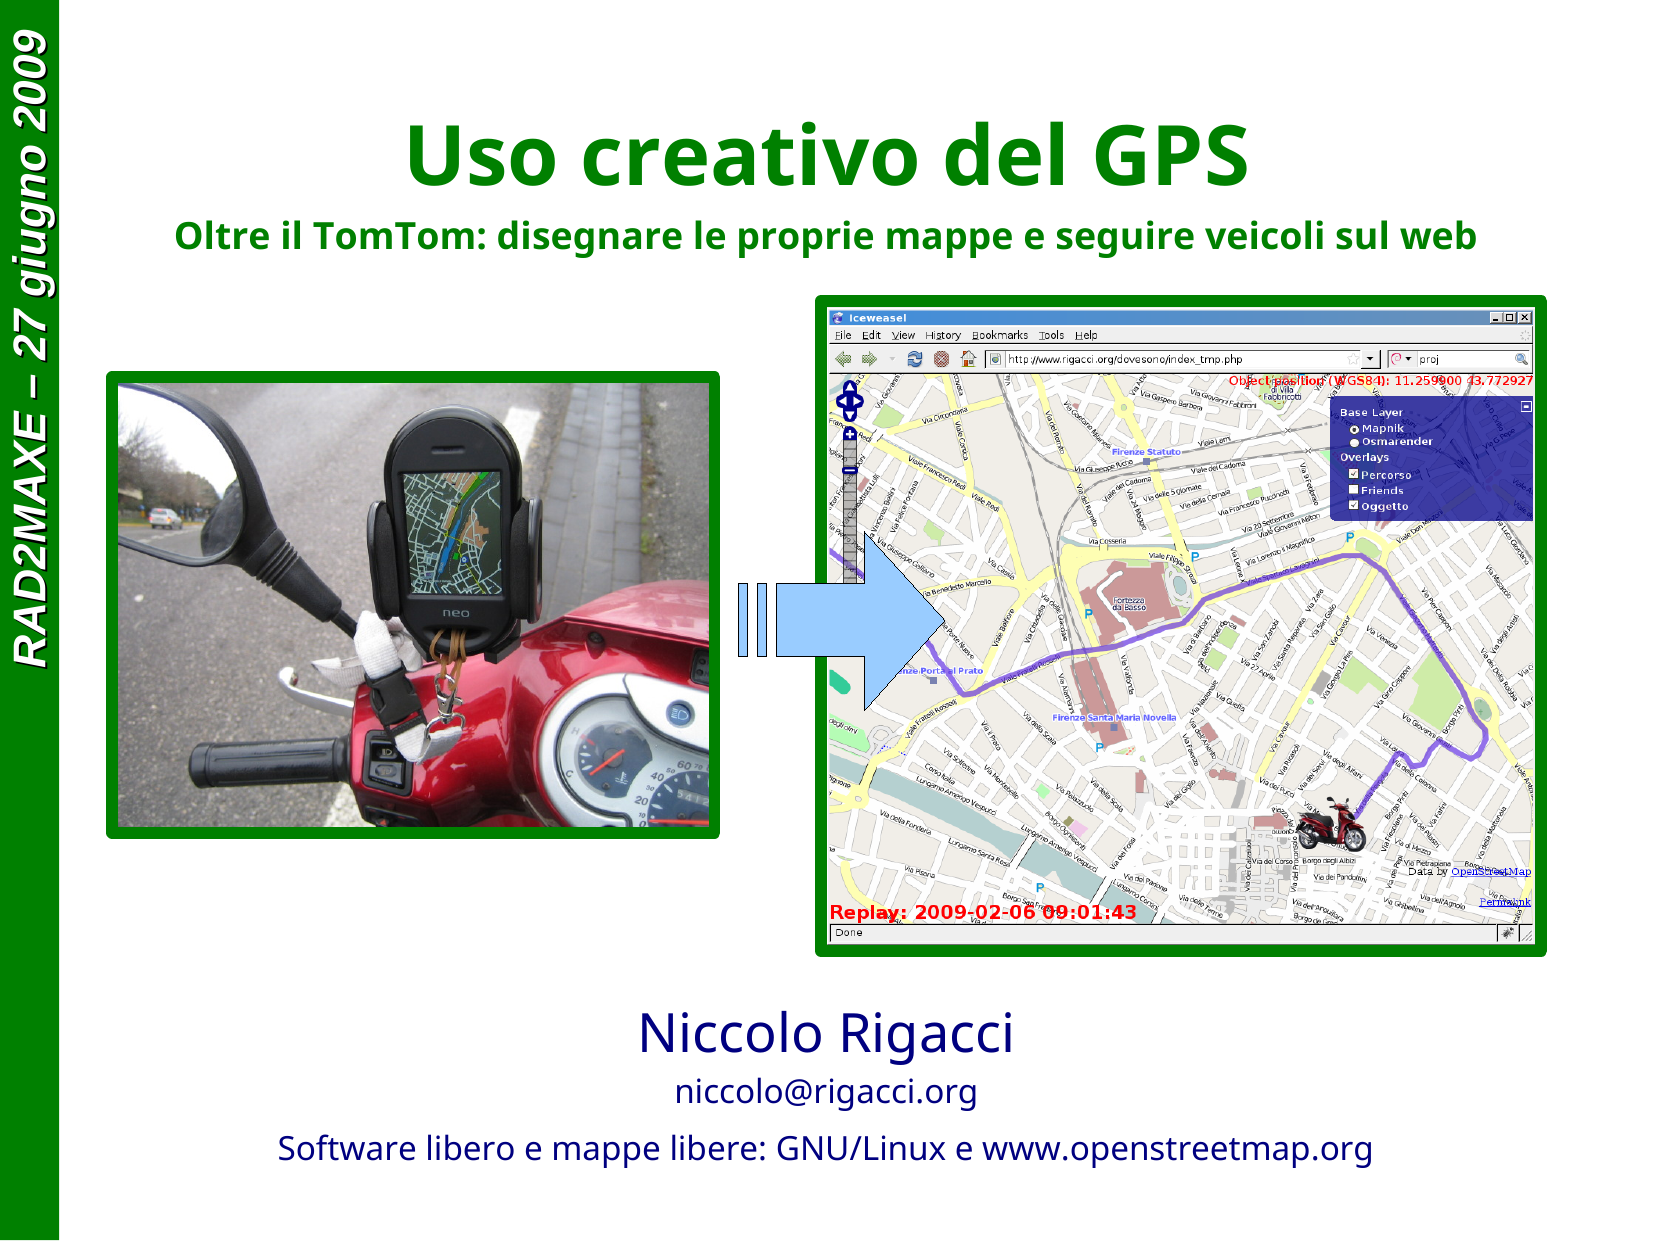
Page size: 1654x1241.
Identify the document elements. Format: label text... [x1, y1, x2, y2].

text_box [776, 531, 945, 711]
text_box Uso creativo del GPS Oltre il TomTom: disegnare le proprie mappe e seguire veicoli sul web [0, 88, 1654, 244]
picture [118, 383, 709, 827]
text_box Niccolo Rigacci niccolo@rigacci.org Software libero e mappe libere: GNU/Linux e www.openstreetmap.org [0, 986, 1654, 1154]
text_box [738, 583, 748, 657]
picture [826, 307, 1536, 945]
text_box [757, 583, 767, 657]
